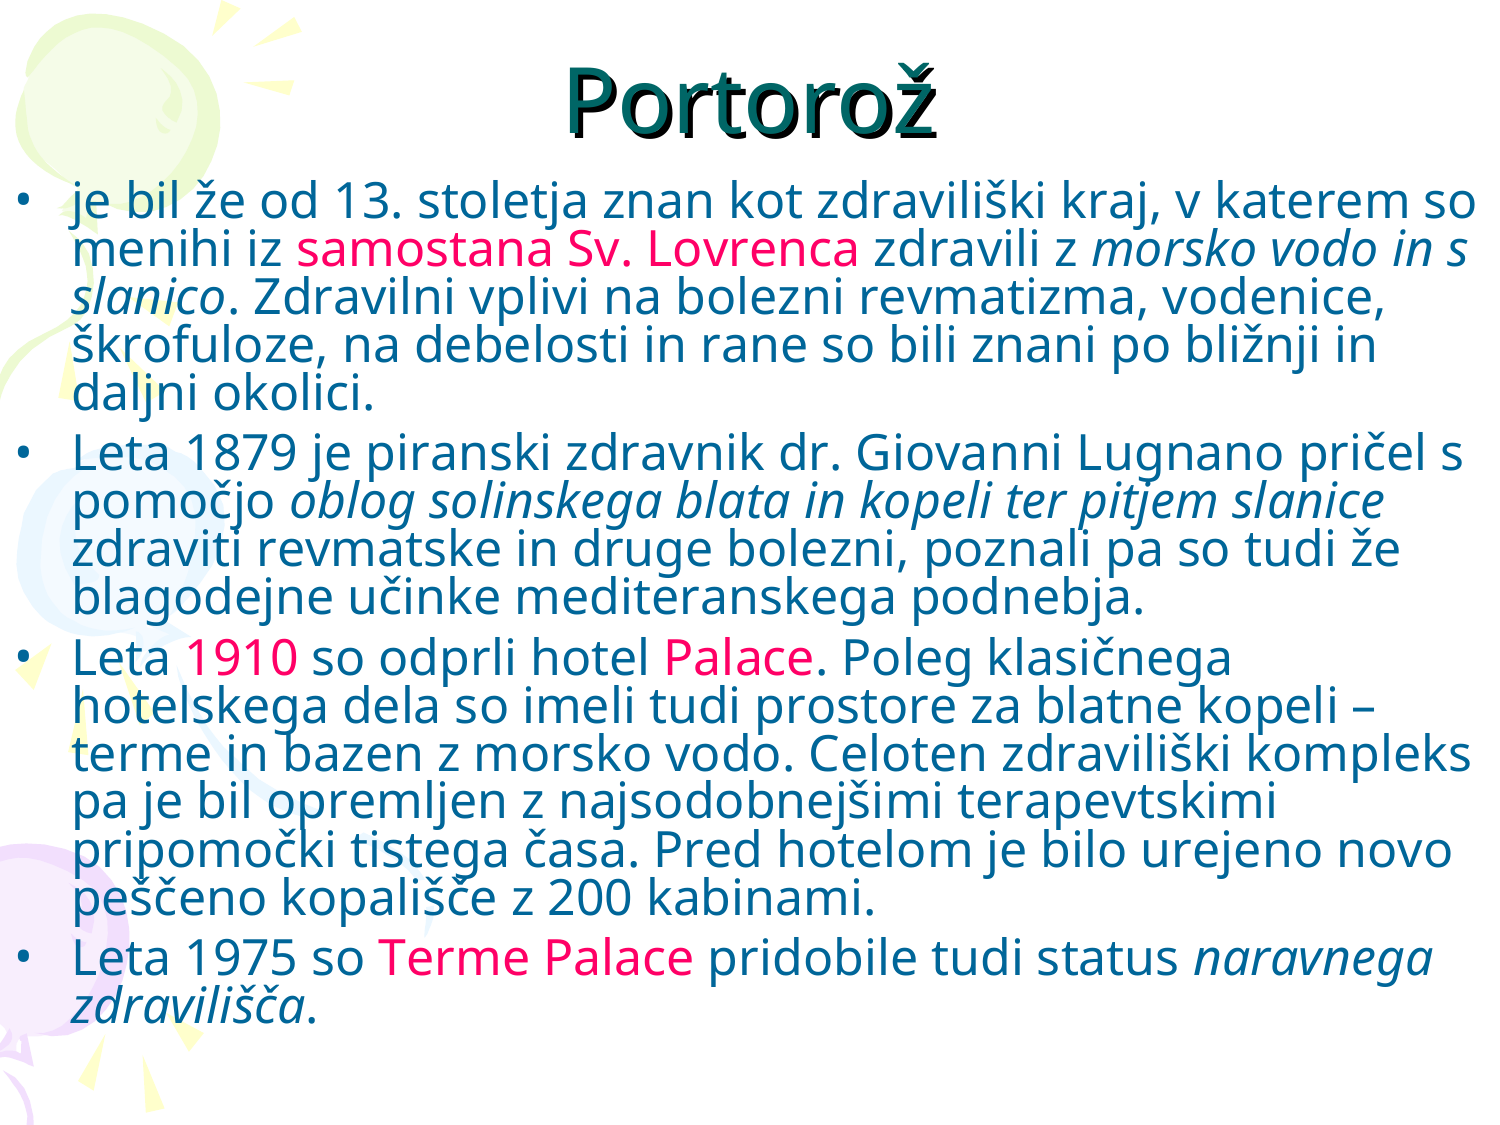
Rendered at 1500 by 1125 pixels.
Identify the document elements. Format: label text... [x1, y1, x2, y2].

list je bil že od 13. stoletja znan kot zdraviliški kraj, v katerem so menihi iz samostana Sv. Lovrenca zdravili z morsko vodo in s slanico. Zdravilni vplivi na bolezni revmatizma, vodenice, škrofuloze, na debelosti in rane so bili znani po bližnji in daljni okolici. Leta 1879 je piranski zdravnik dr. Giovanni Lugnano pričel s pomočjo oblog solinskega blata in kopeli ter pitjem slanice zdraviti revmatske in druge bolezni, poznali pa so tudi že blagodejne učinke mediteranskega podnebja. Leta 1910 so odprli hotel Palace. Poleg klasičnega hotelskega dela so imeli tudi prostore za blatne kopeli – terme in bazen z morsko vodo. Celoten zdraviliški kompleks pa je bil opremljen z najsodobnejšimi terapevtskimi pripomočki tistega časa. Pred hotelom je bilo urejeno novo peščeno kopališče z 200 kabinami. Leta 1975 so Terme Palace pridobile tudi status naravnega zdravilišča. [0, 172, 1500, 904]
title Portorož [72, 16, 1426, 161]
